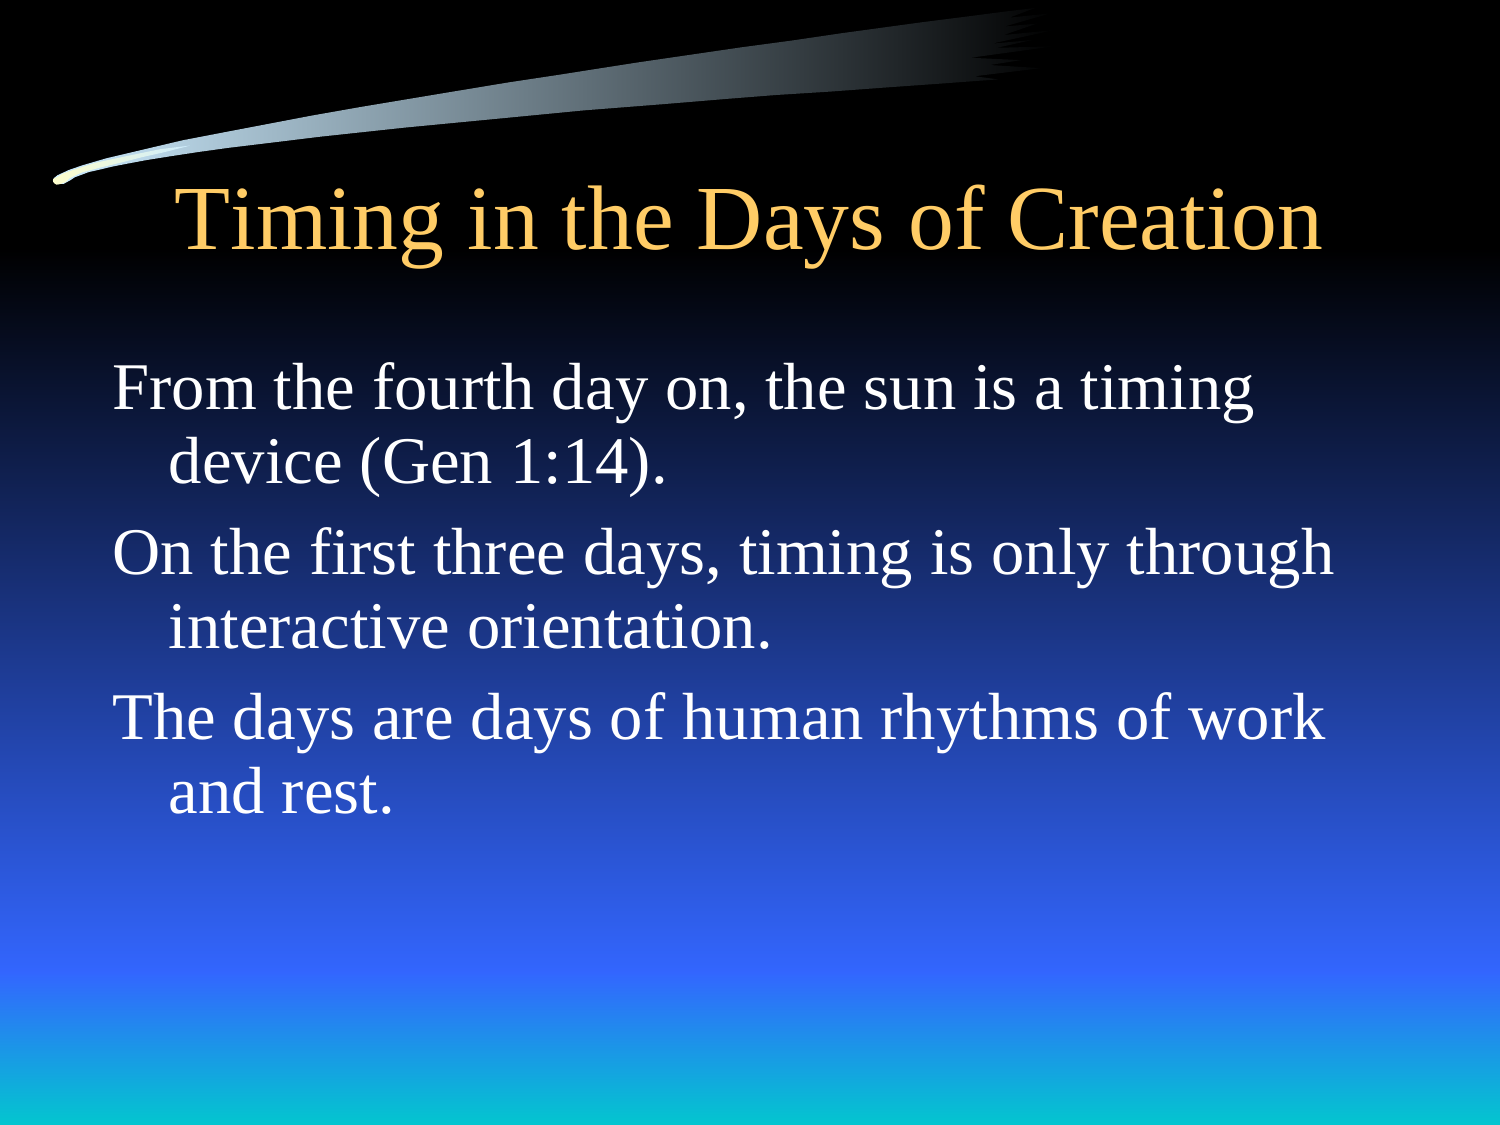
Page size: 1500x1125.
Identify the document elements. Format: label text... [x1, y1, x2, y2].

list From the fourth day on, the sun is a timing device (Gen 1:14). On the first three days, timing is only through interactive orientation. The days are days of human rhythms of work and rest. [112, 350, 1388, 1026]
title Timing in the Days of Creation [112, 124, 1388, 313]
